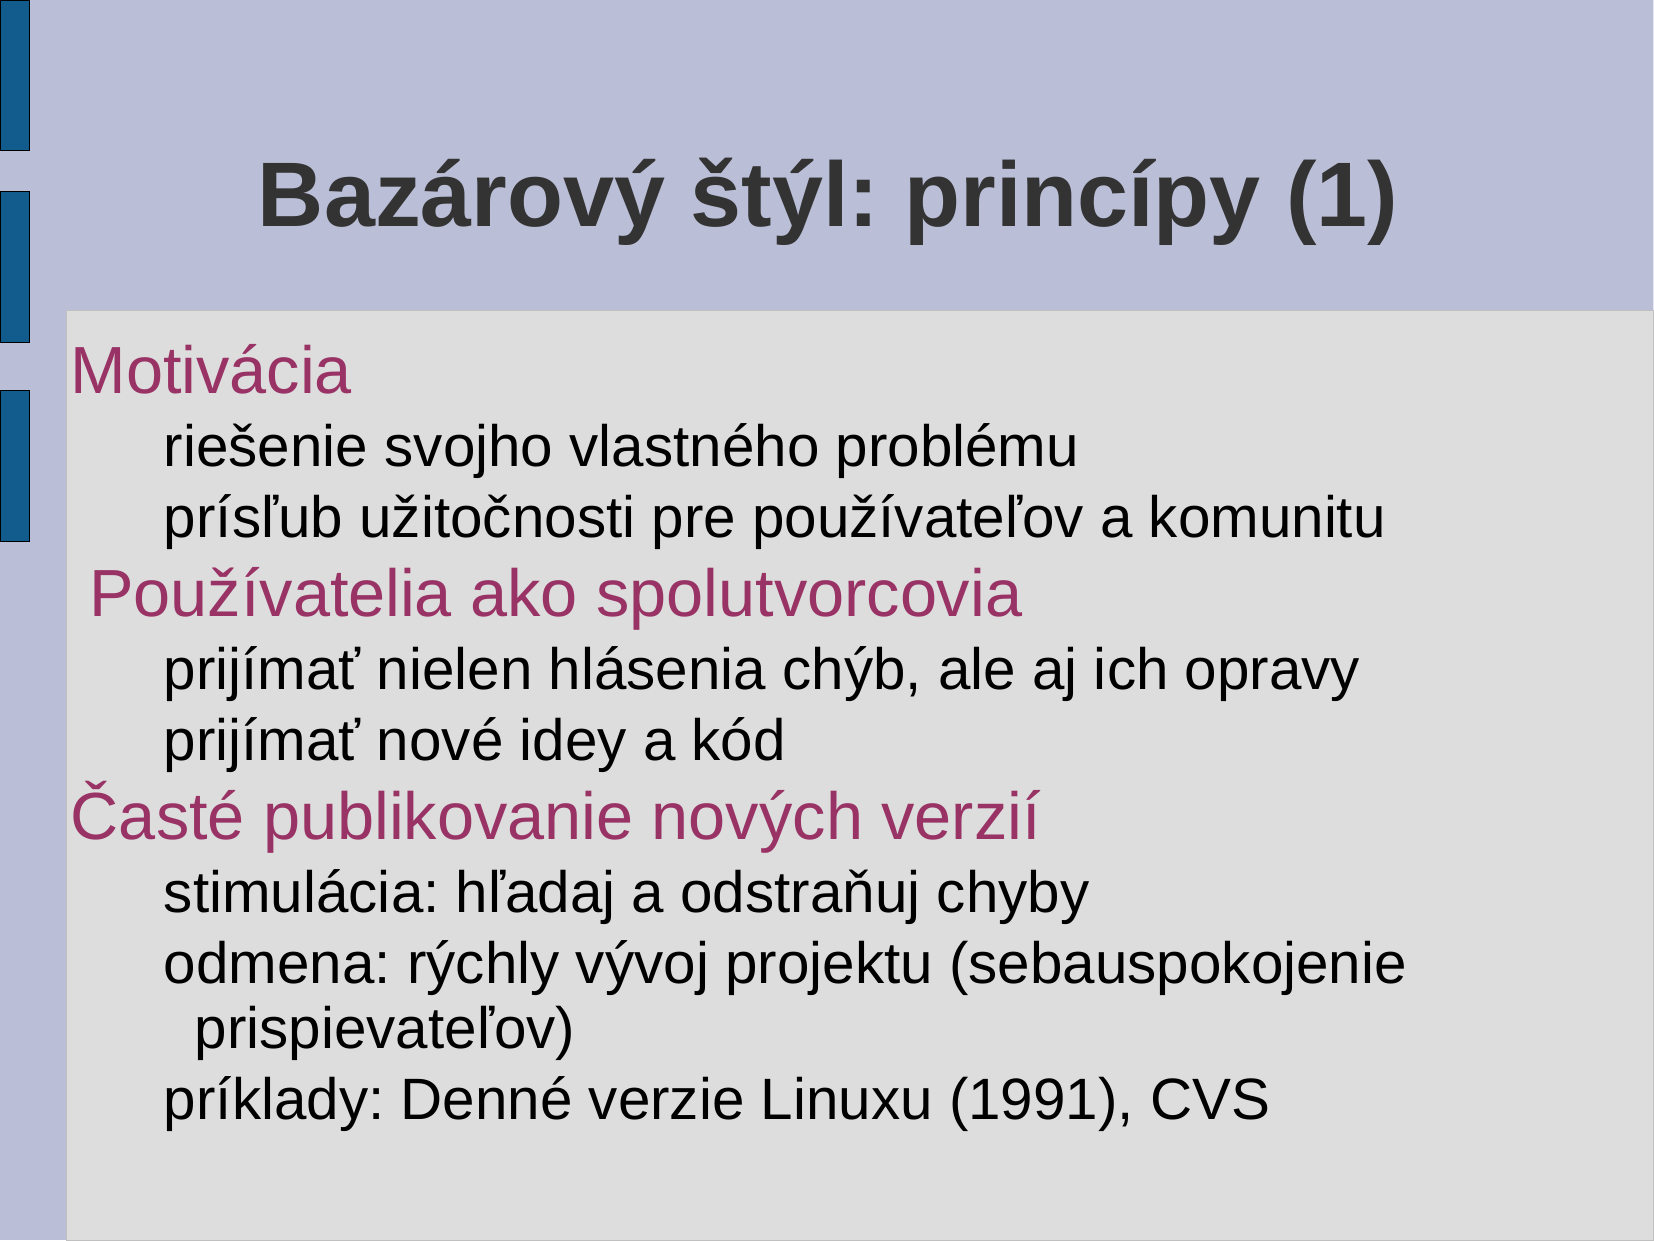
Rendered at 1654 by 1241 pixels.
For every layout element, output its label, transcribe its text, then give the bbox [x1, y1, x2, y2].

title Bazárový štýl: princípy (1) [59, 91, 1625, 299]
list Motivácia riešenie svojho vlastného problému prísľub užitočnosti pre používateľov a komunitu Používatelia ako spolutvorcovia prijímať nielen hlásenia chýb, ale aj ich opravy prijímať nové idey a kód Časté publikovanie nových verzií stimulácia: hľadaj a odstraňuj chyby odmena: rýchly vývoj projektu (sebauspokojenie prispievateľov) príklady: Denné verzie Linuxu (1991), CVS [53, 332, 1648, 1163]
